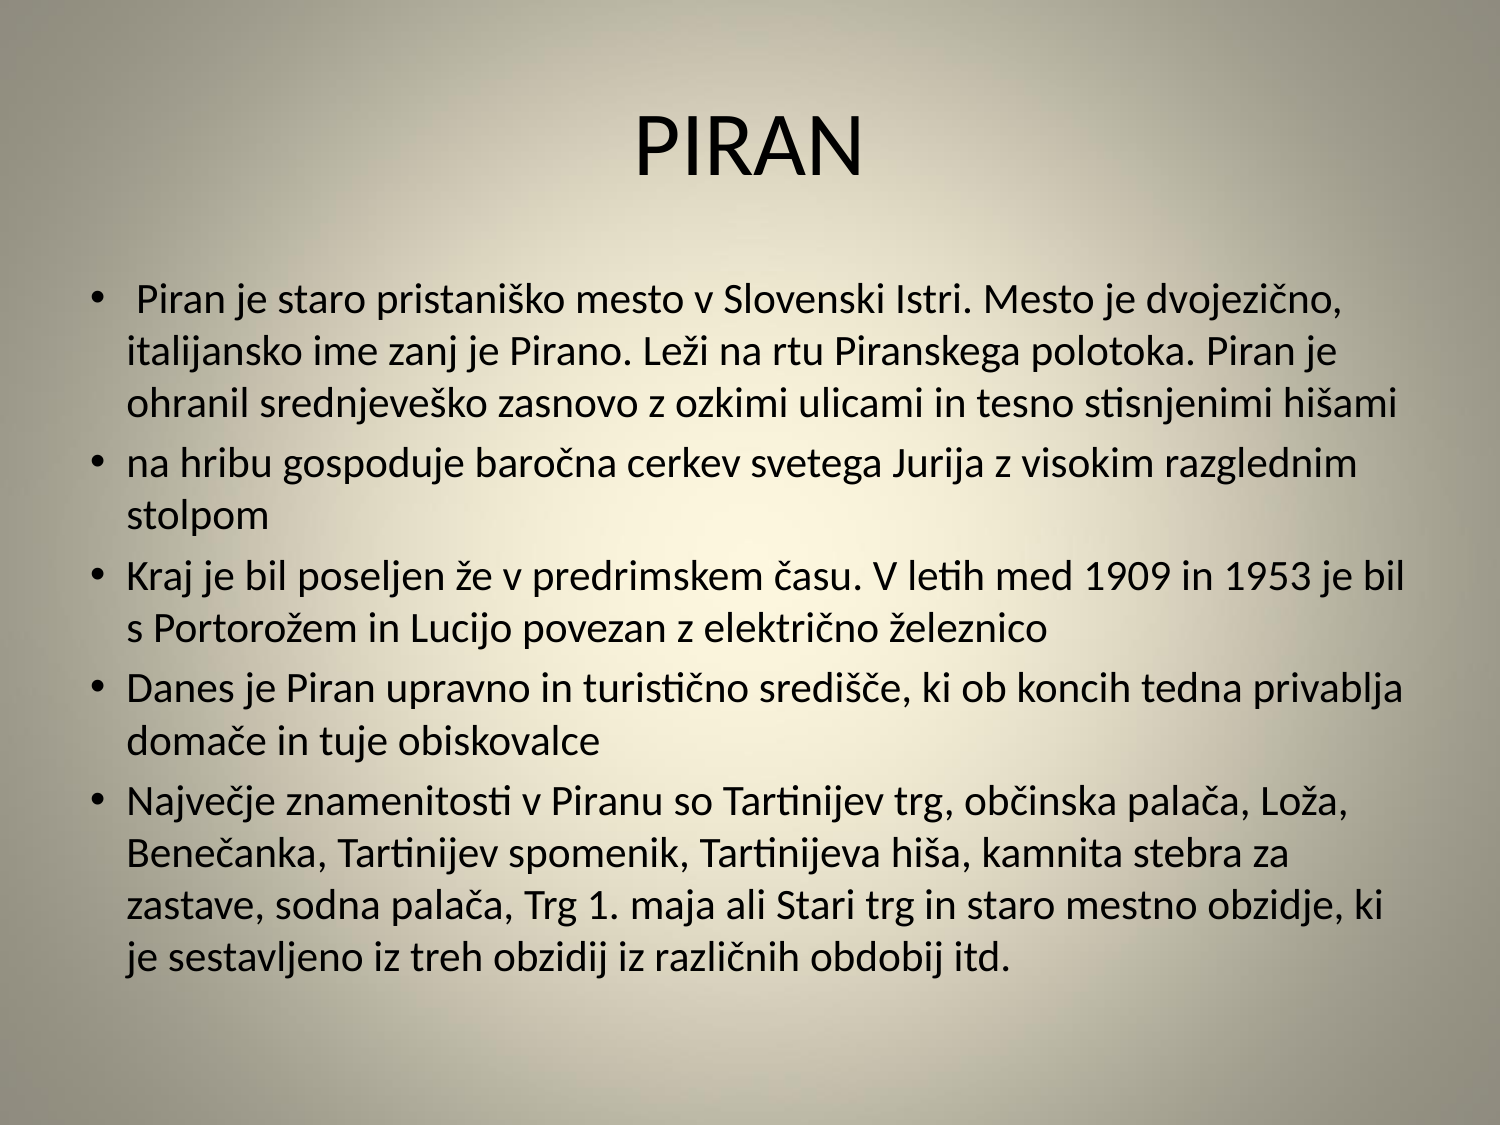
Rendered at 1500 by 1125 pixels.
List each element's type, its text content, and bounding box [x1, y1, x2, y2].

title PIRAN [75, 45, 1425, 233]
list Piran je staro pristaniško mesto v Slovenski Istri. Mesto je dvojezično, italijansko ime zanj je Pirano. Leži na rtu Piranskega polotoka. Piran je ohranil srednjeveško zasnovo z ozkimi ulicami in tesno stisnjenimi hišami na hribu gospoduje baročna cerkev svetega Jurija z visokim razglednim stolpom Kraj je bil poseljen že v predrimskem času. V letih med 1909 in 1953 je bil s Portorožem in Lucijo povezan z električno železnico Danes je Piran upravno in turistično središče, ki ob koncih tedna privablja domače in tuje obiskovalce Največje znamenitosti v Piranu so Tartinijev trg, občinska palača, Loža, Benečanka, Tartinijev spomenik, Tartinijeva hiša, kamnita stebra za zastave, sodna palača, Trg 1. maja ali Stari trg in staro mestno obzidje, ki je sestavljeno iz treh obzidij iz različnih obdobij itd. [75, 262, 1425, 1005]
picture [0, 0, 1500, 1125]
